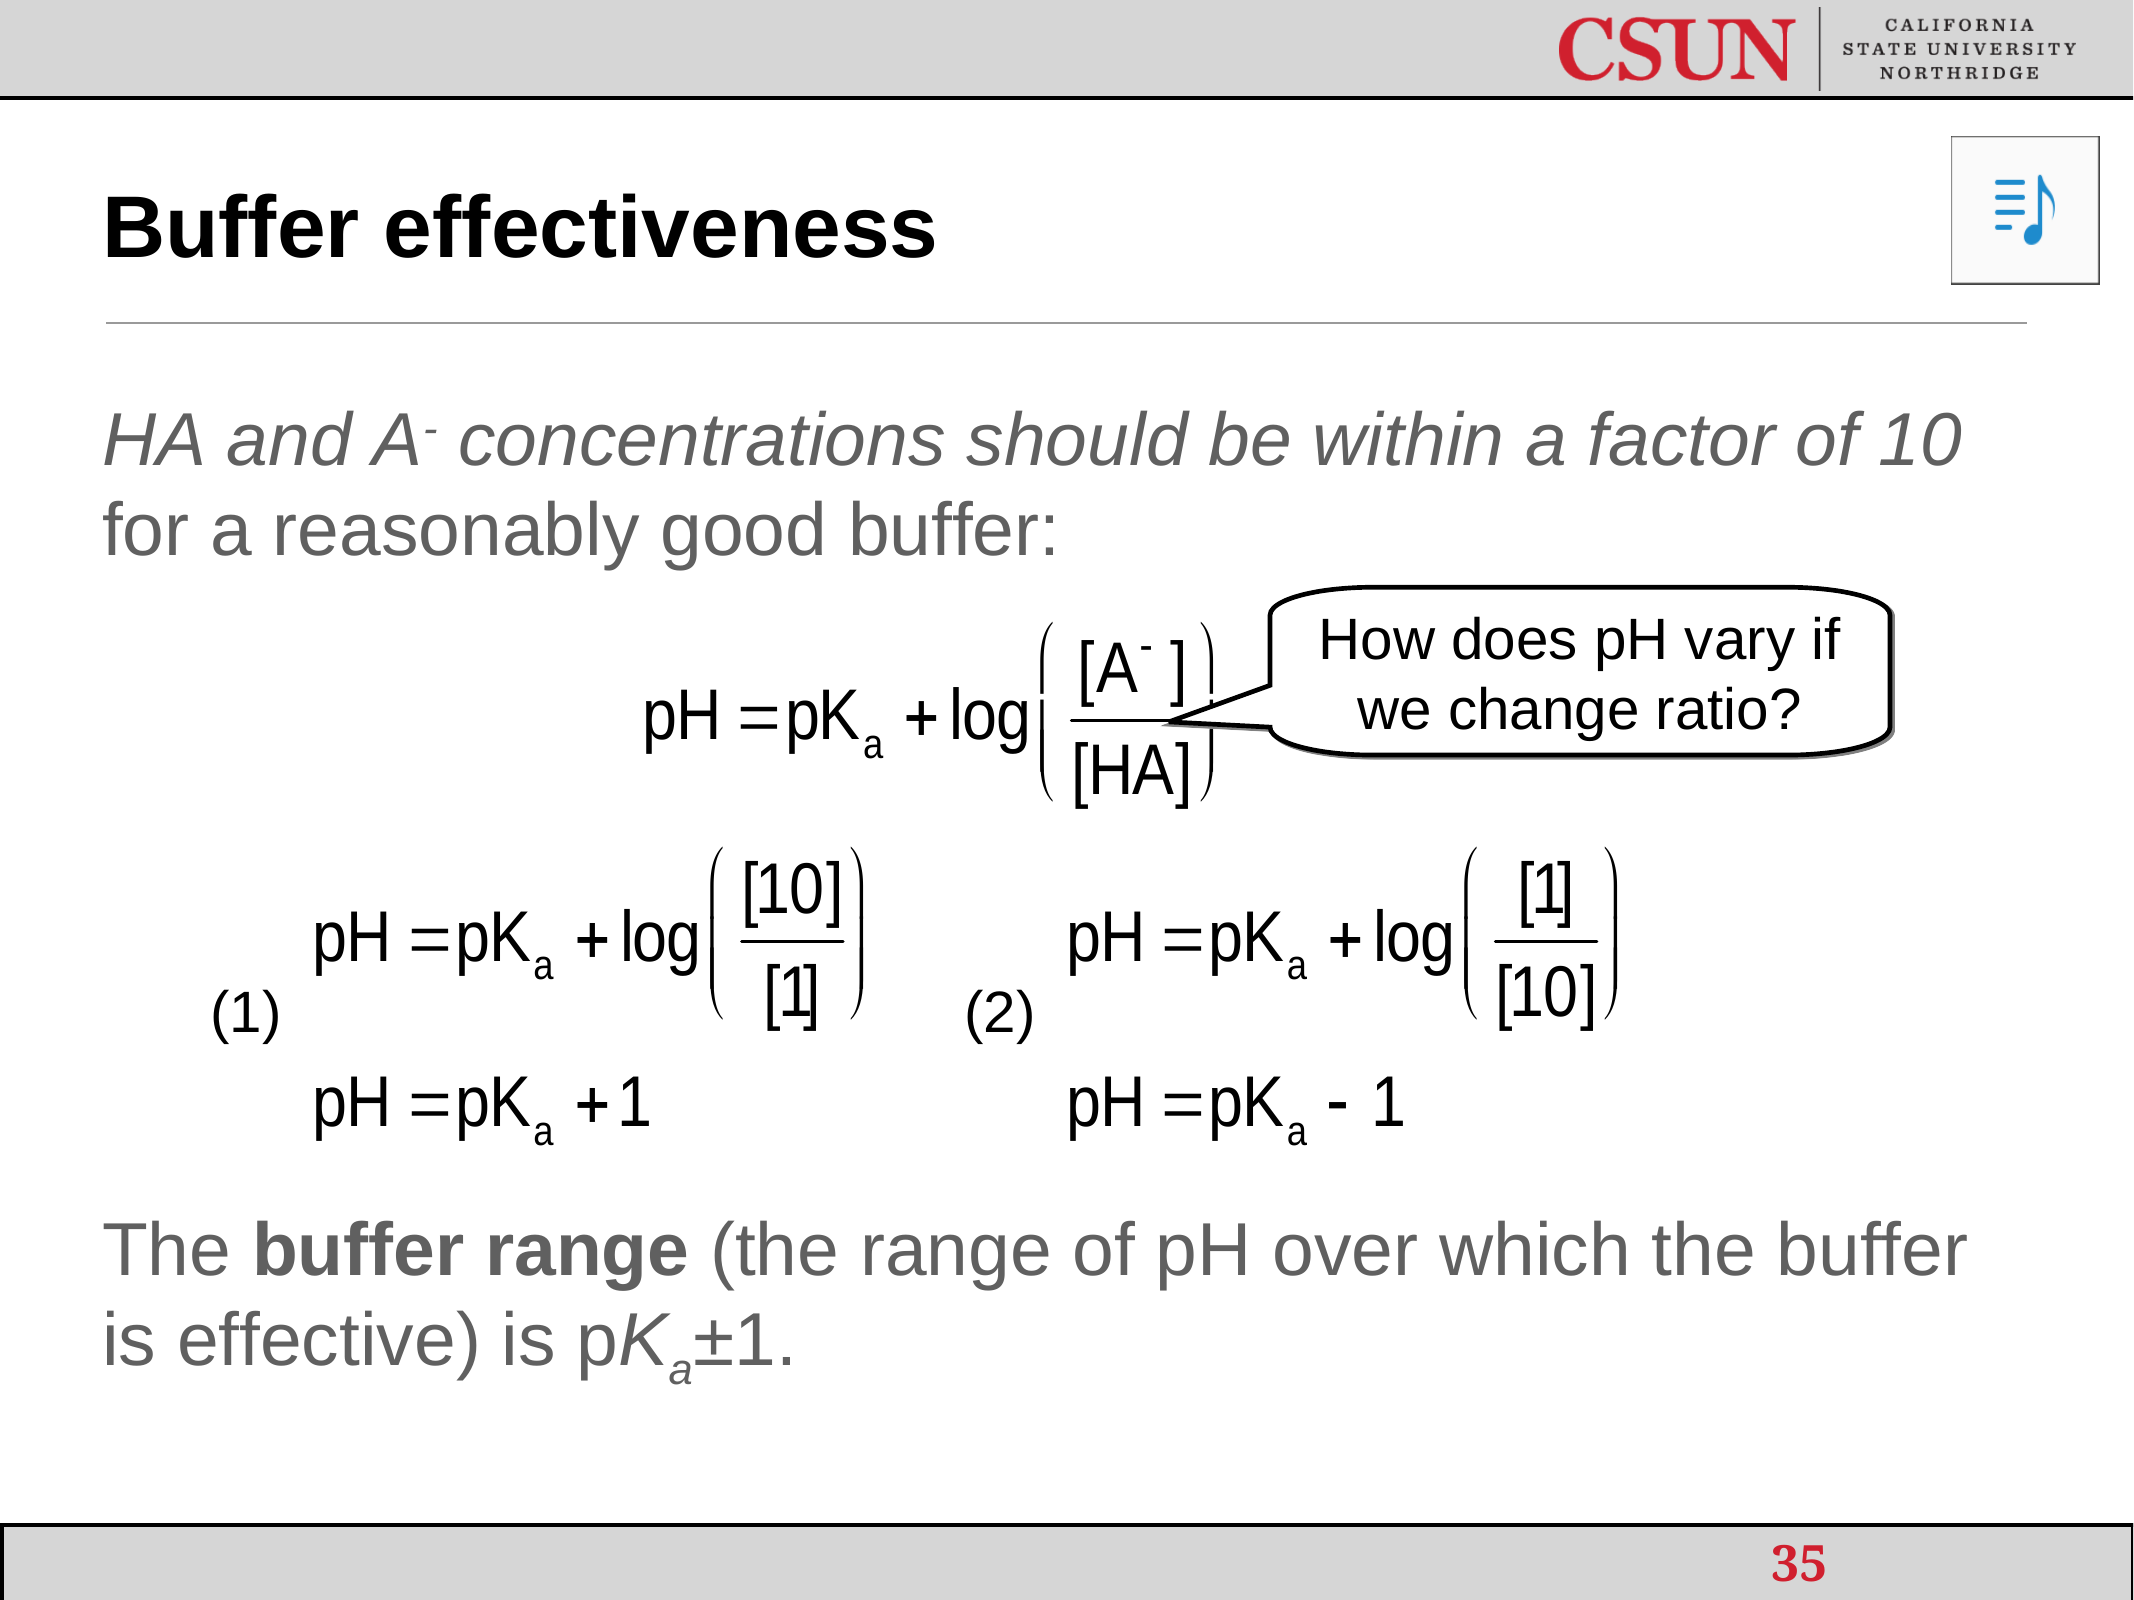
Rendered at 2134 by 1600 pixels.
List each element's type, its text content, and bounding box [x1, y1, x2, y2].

text_box [1950, 135, 2101, 286]
text_box (1) [195, 965, 297, 1052]
picture [1559, 7, 2076, 91]
list HA and A- concentrations should be within a factor of 10 for a reasonably good buffer: The buffer range (the range of pH over which the buffer is effective) is pKa±1. [93, 382, 2040, 1460]
chart [312, 842, 882, 1153]
text_box (2) [949, 965, 1051, 1052]
chart [1065, 842, 1636, 1153]
text_box How does pH vary if we change ratio? [1168, 587, 1891, 756]
chart [641, 616, 1232, 825]
title Buffer effectiveness [93, 104, 2040, 284]
